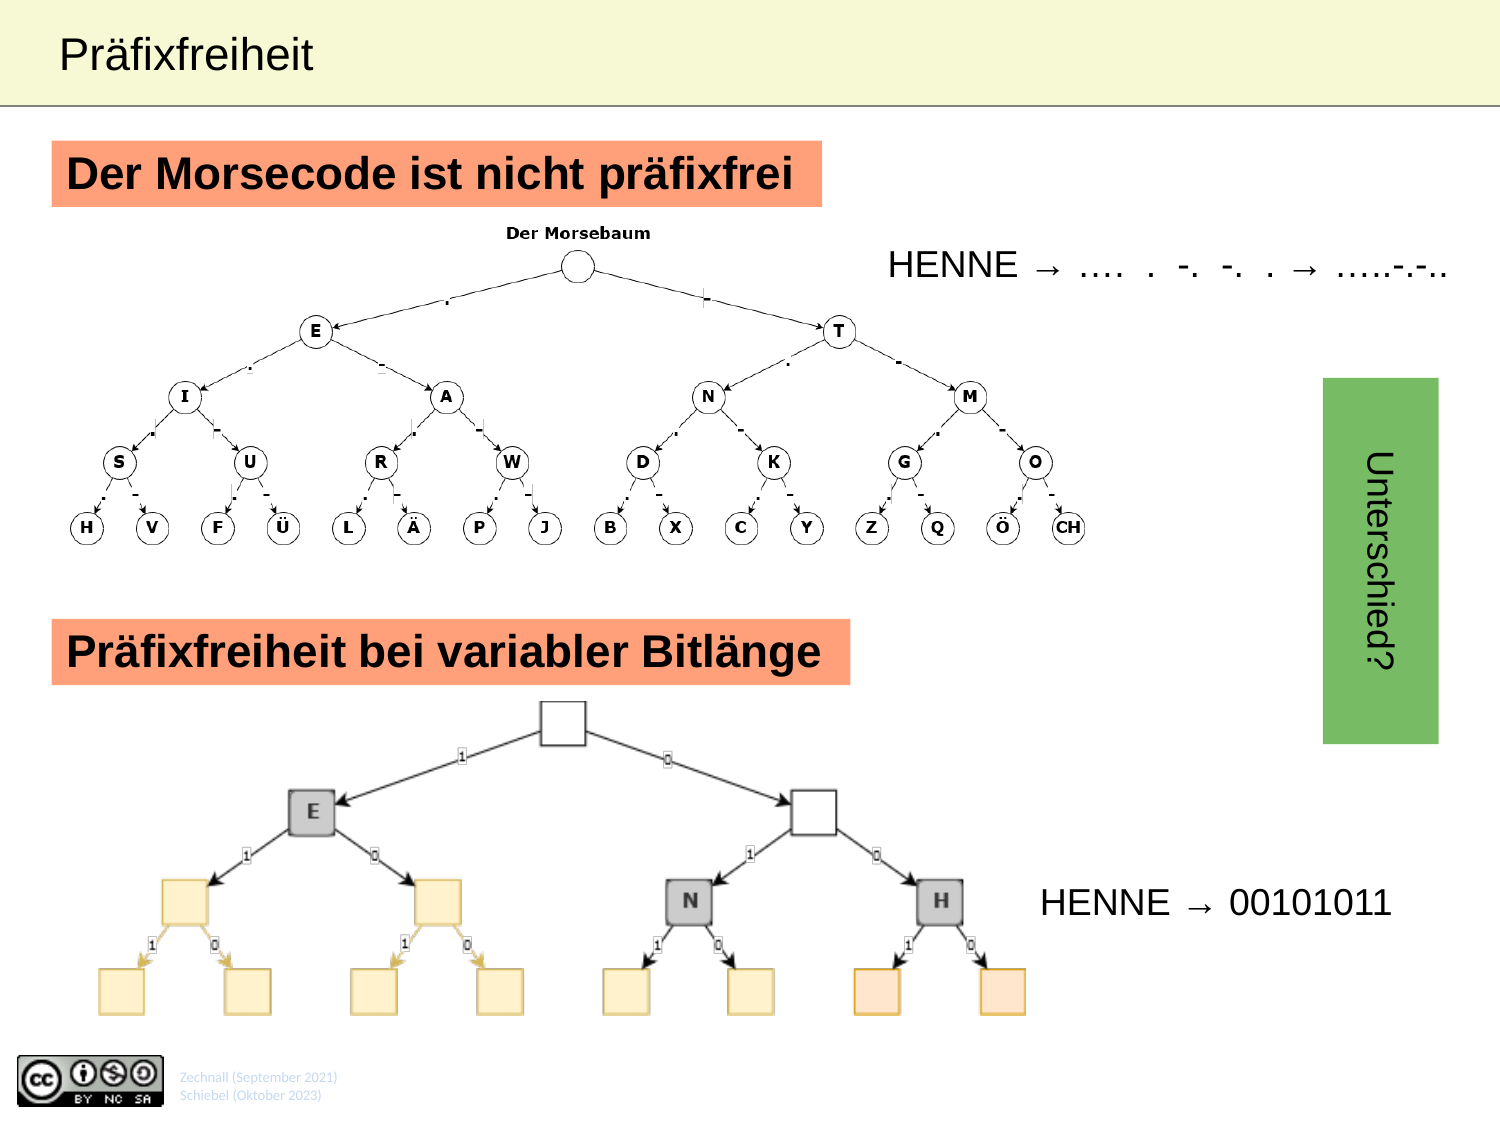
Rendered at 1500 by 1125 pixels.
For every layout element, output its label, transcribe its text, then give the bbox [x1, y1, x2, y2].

title Präfixfreiheit [59, 5, 1016, 104]
text_box Unterschied? [1322, 377, 1439, 745]
picture [17, 1055, 164, 1107]
picture [98, 701, 1026, 1016]
text_box Der Morsecode ist nicht präfixfrei [51, 140, 823, 207]
text_box HENNE → …. . -. -. . → …..-.-.. [872, 236, 1465, 294]
text_box Präfixfreiheit bei variabler Bitlänge [51, 618, 851, 686]
picture [70, 224, 1085, 545]
text_box HENNE → 00101011 [1025, 874, 1416, 931]
